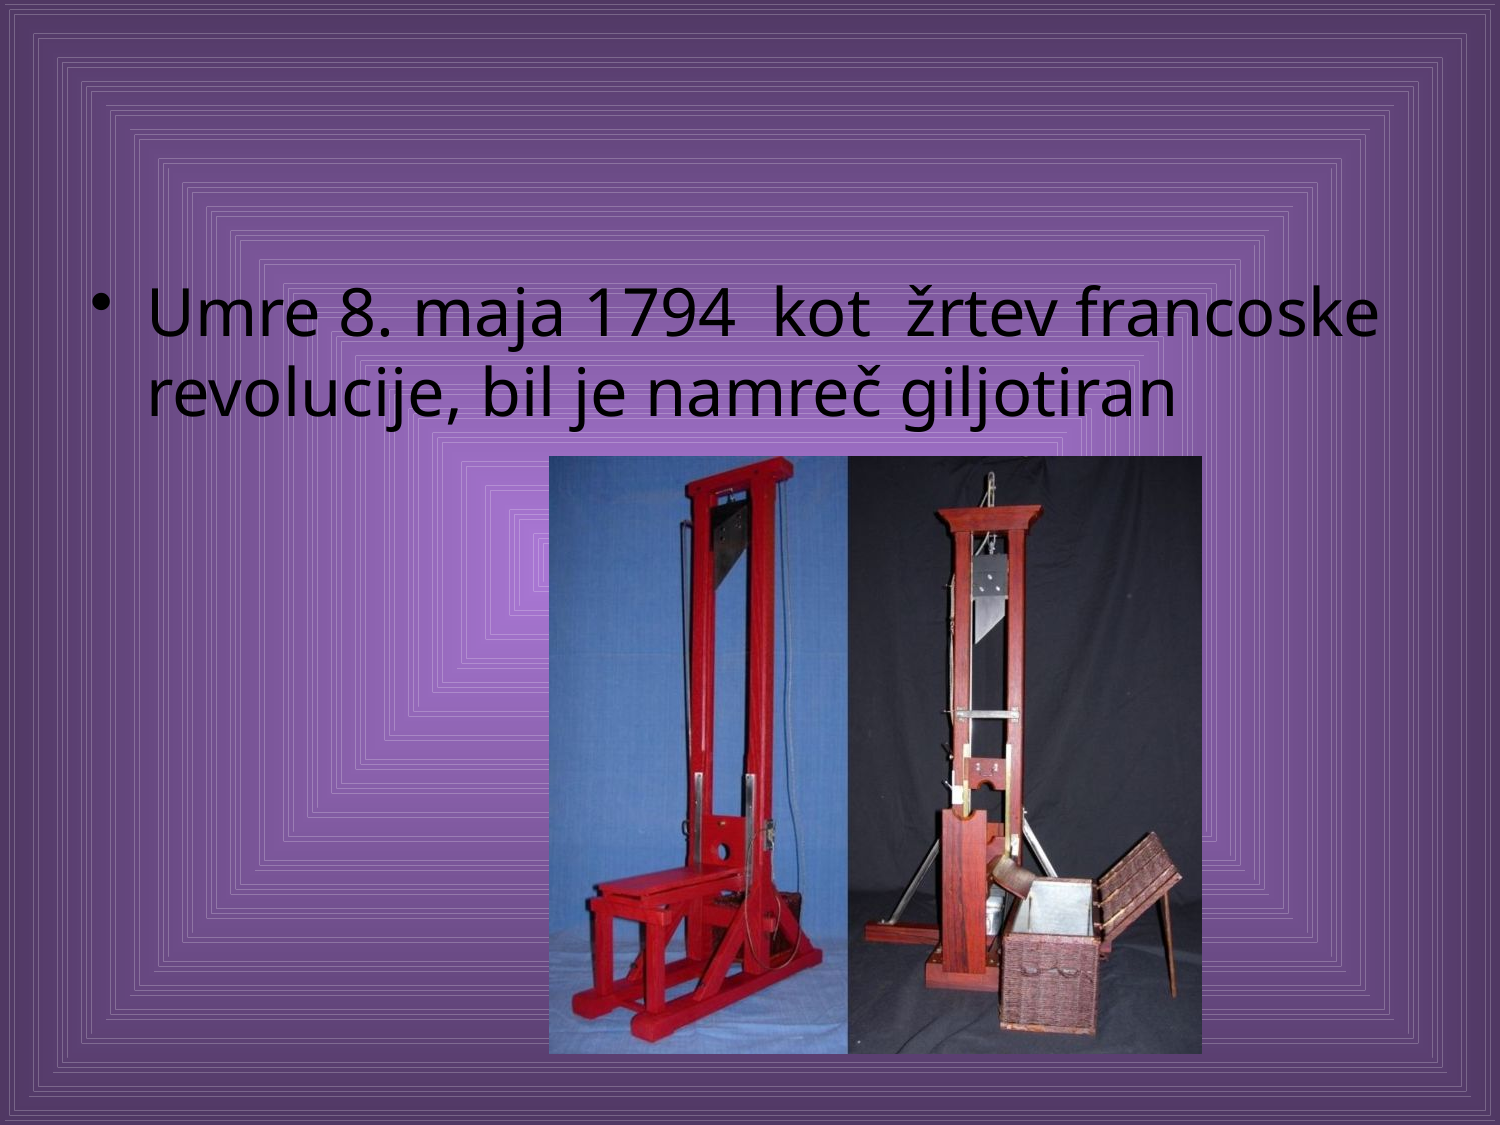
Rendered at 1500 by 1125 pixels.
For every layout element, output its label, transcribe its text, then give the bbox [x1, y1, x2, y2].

list Umre 8. maja 1794 kot žrtev francoske revolucije, bil je namreč giljotiran [75, 262, 1425, 1005]
picture [549, 456, 1202, 1054]
